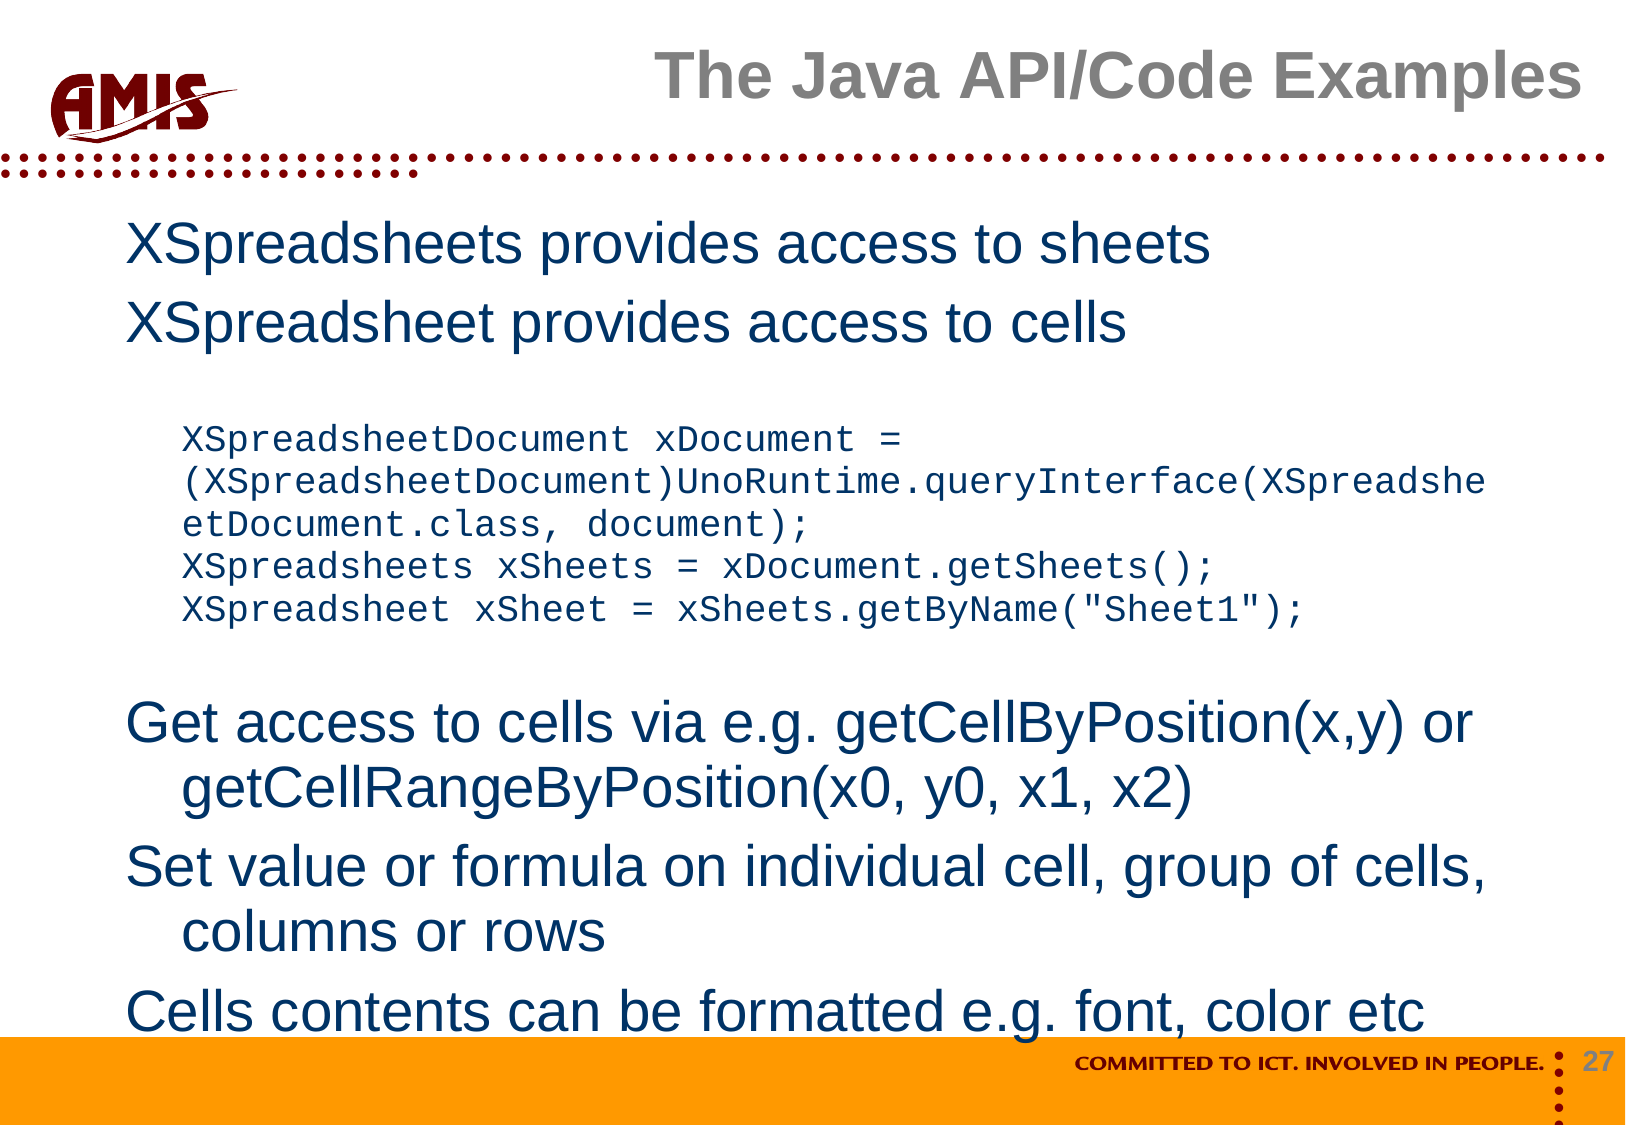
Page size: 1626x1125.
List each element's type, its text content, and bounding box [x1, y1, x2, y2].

picture [50, 73, 238, 144]
picture [1074, 1055, 1544, 1071]
list XSpreadsheets provides access to sheets XSpreadsheet provides access to cells XSpreadsheetDocument xDocument = (XSpreadsheetDocument)UnoRuntime.queryInterface(XSpreadsheetDocument.class, document); XSpreadsheets xSheets = xDocument.getSheets(); XSpreadsheet xSheet = xSheets.getByName("Sheet1"); Get access to cells via e.g. getCellByPosition(x,y) or getCellRangeByPosition(x0, y0, x1, x2) Set value or formula on individual cell, group of cells, columns or rows Cells contents can be formatted e.g. font, color etc [124, 210, 1500, 1061]
title The Java API/Code Examples [262, 27, 1585, 123]
